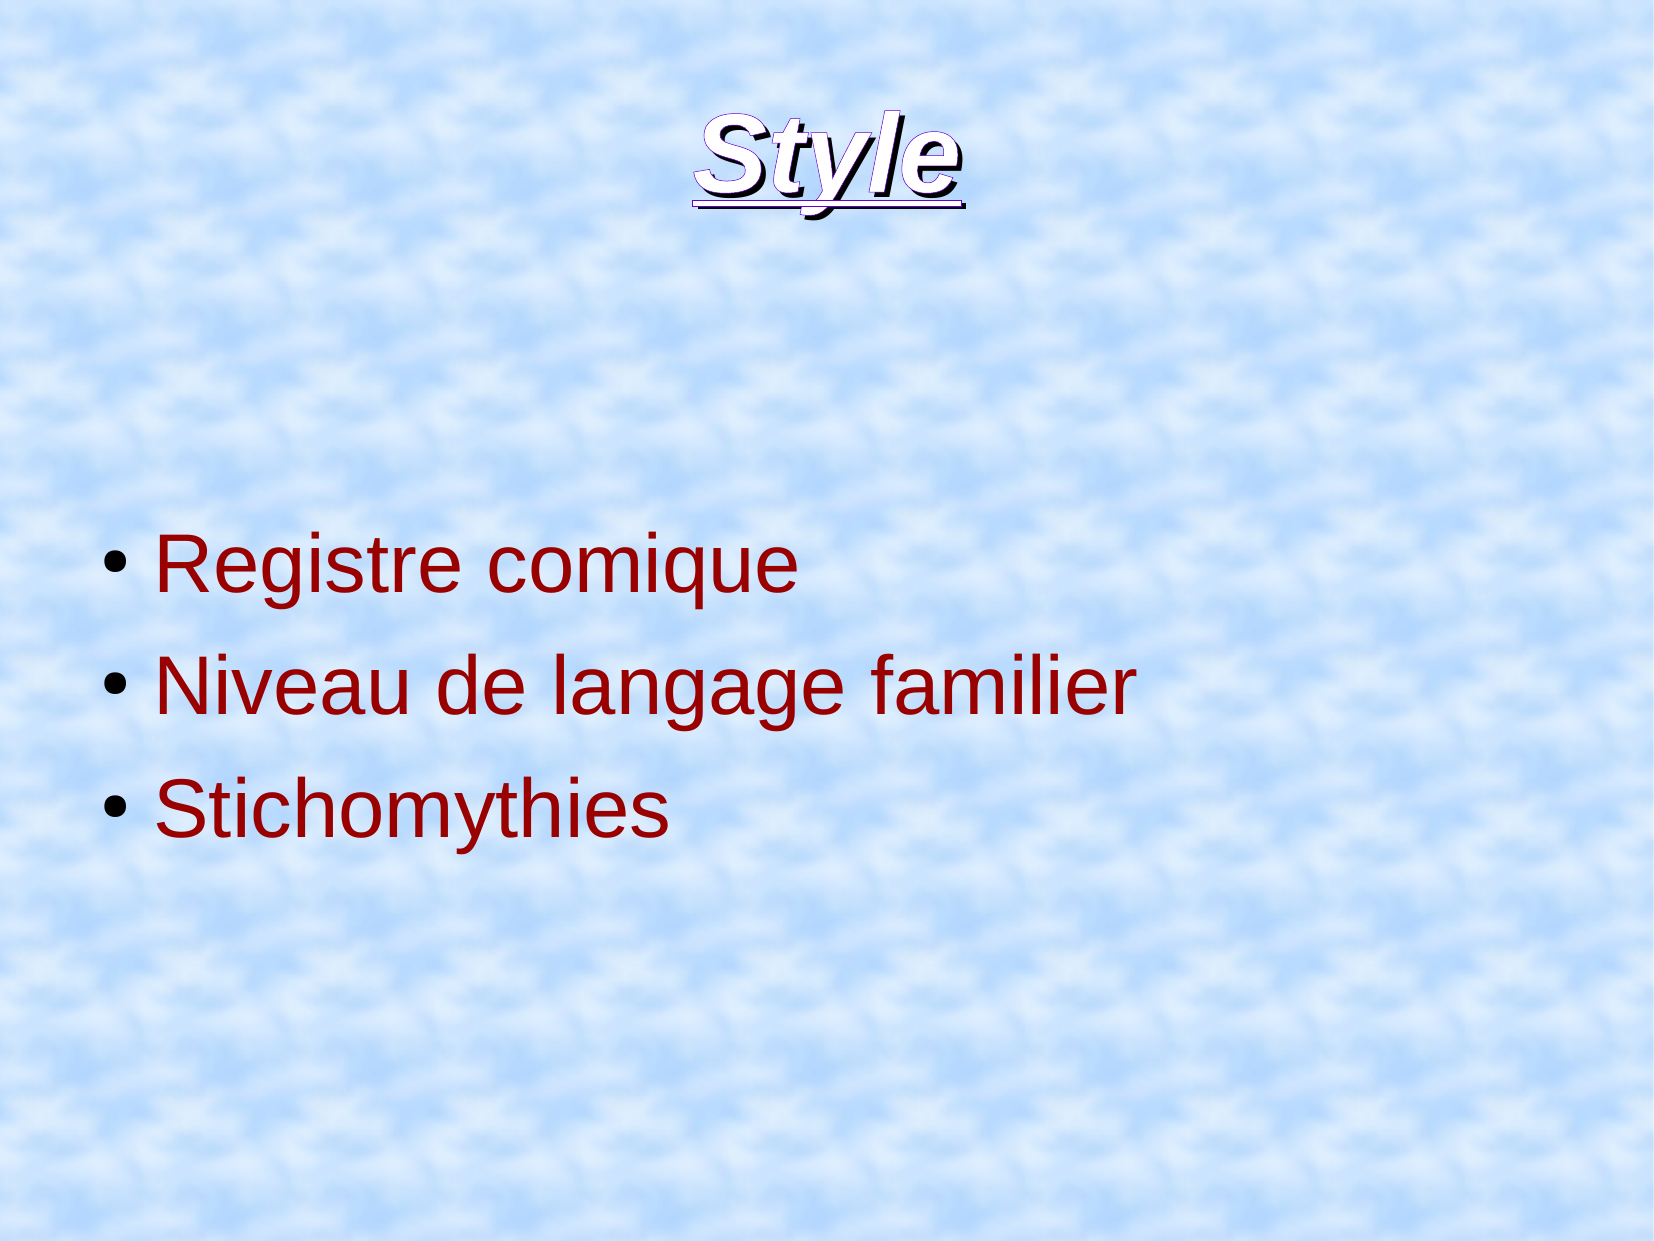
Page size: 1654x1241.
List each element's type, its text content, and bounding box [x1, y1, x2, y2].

list Registre comique Niveau de langage familier Stichomythies [82, 290, 1571, 1109]
picture [0, 0, 1654, 1241]
title Style [82, 49, 1571, 257]
